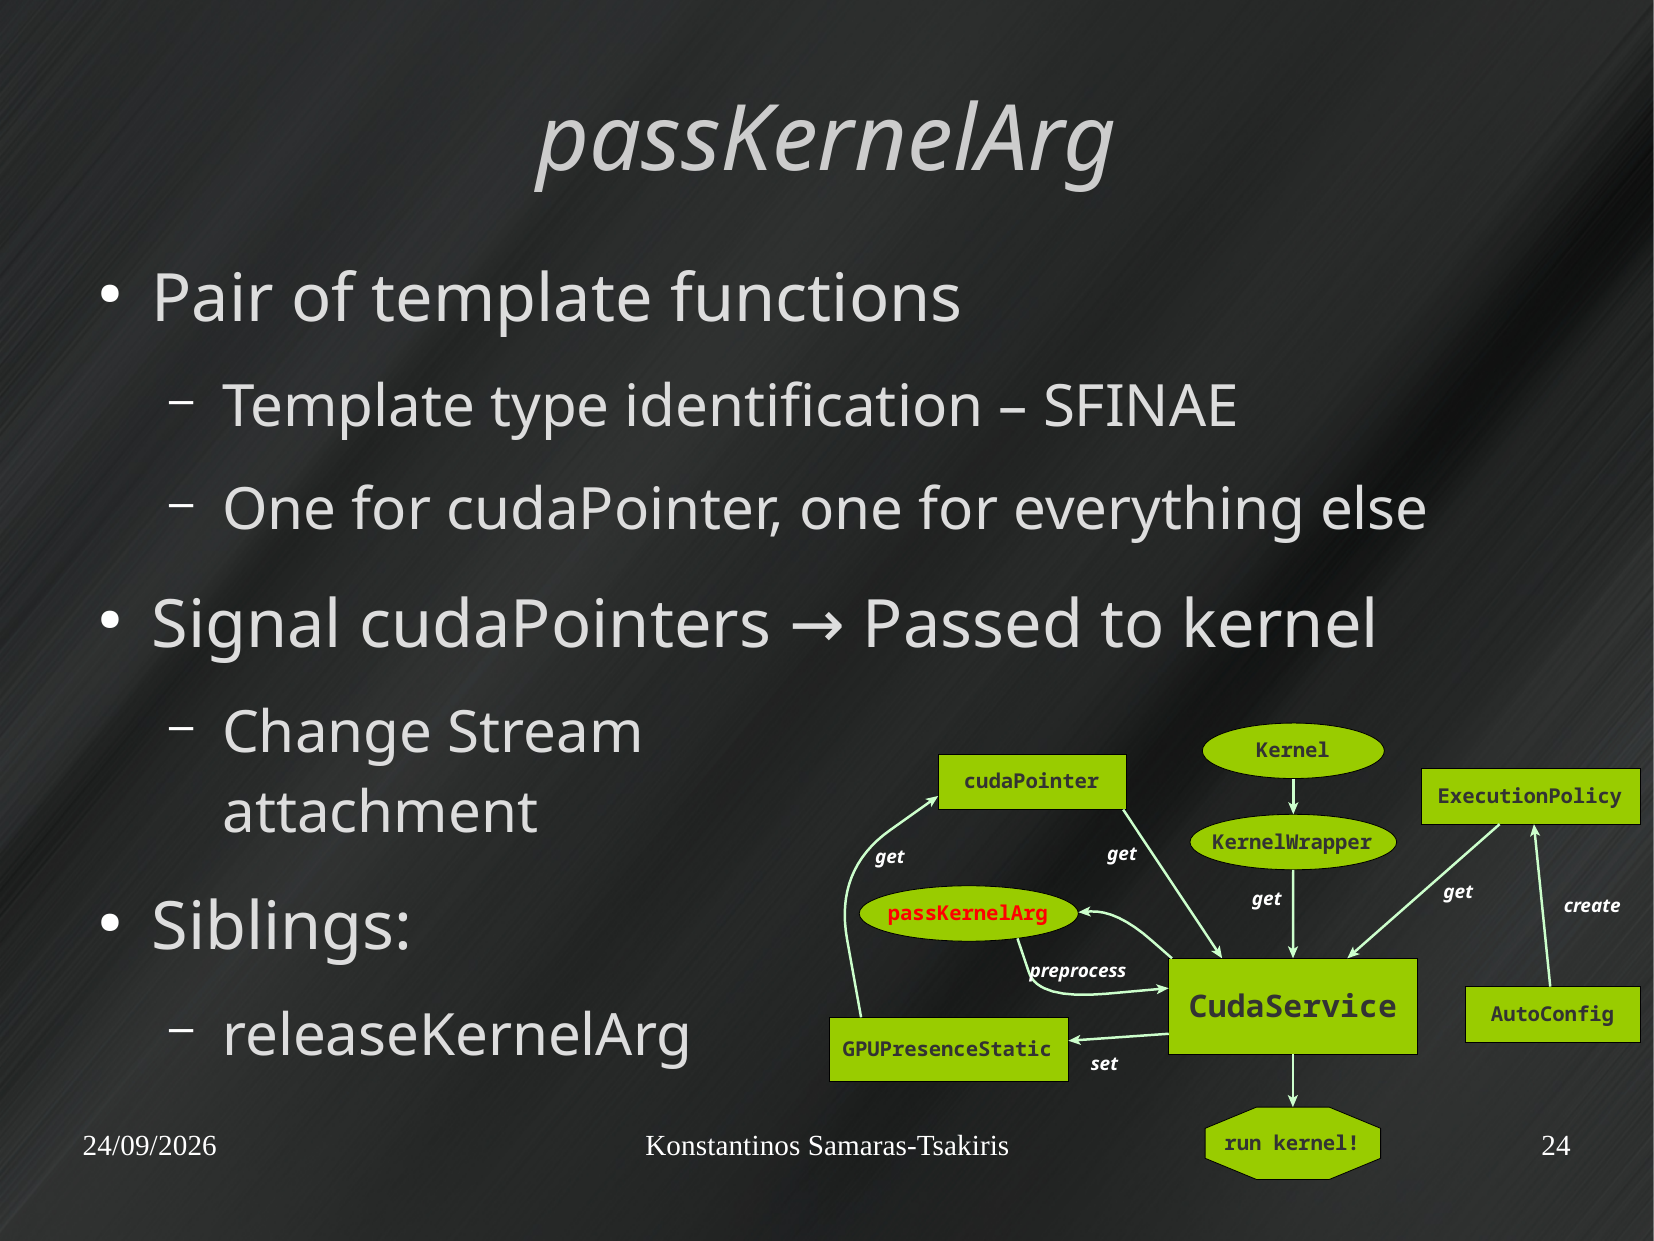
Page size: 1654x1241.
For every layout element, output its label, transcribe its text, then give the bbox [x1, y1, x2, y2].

list Pair of template functions Template type identification – SFINAE One for cudaPointer, one for everything else Signal cudaPointers → Passed to kernel Change Stream attachment Siblings: releaseKernelArg [79, 249, 1654, 1159]
title passKernelArg [82, 31, 1571, 239]
picture [0, 0, 1654, 1241]
